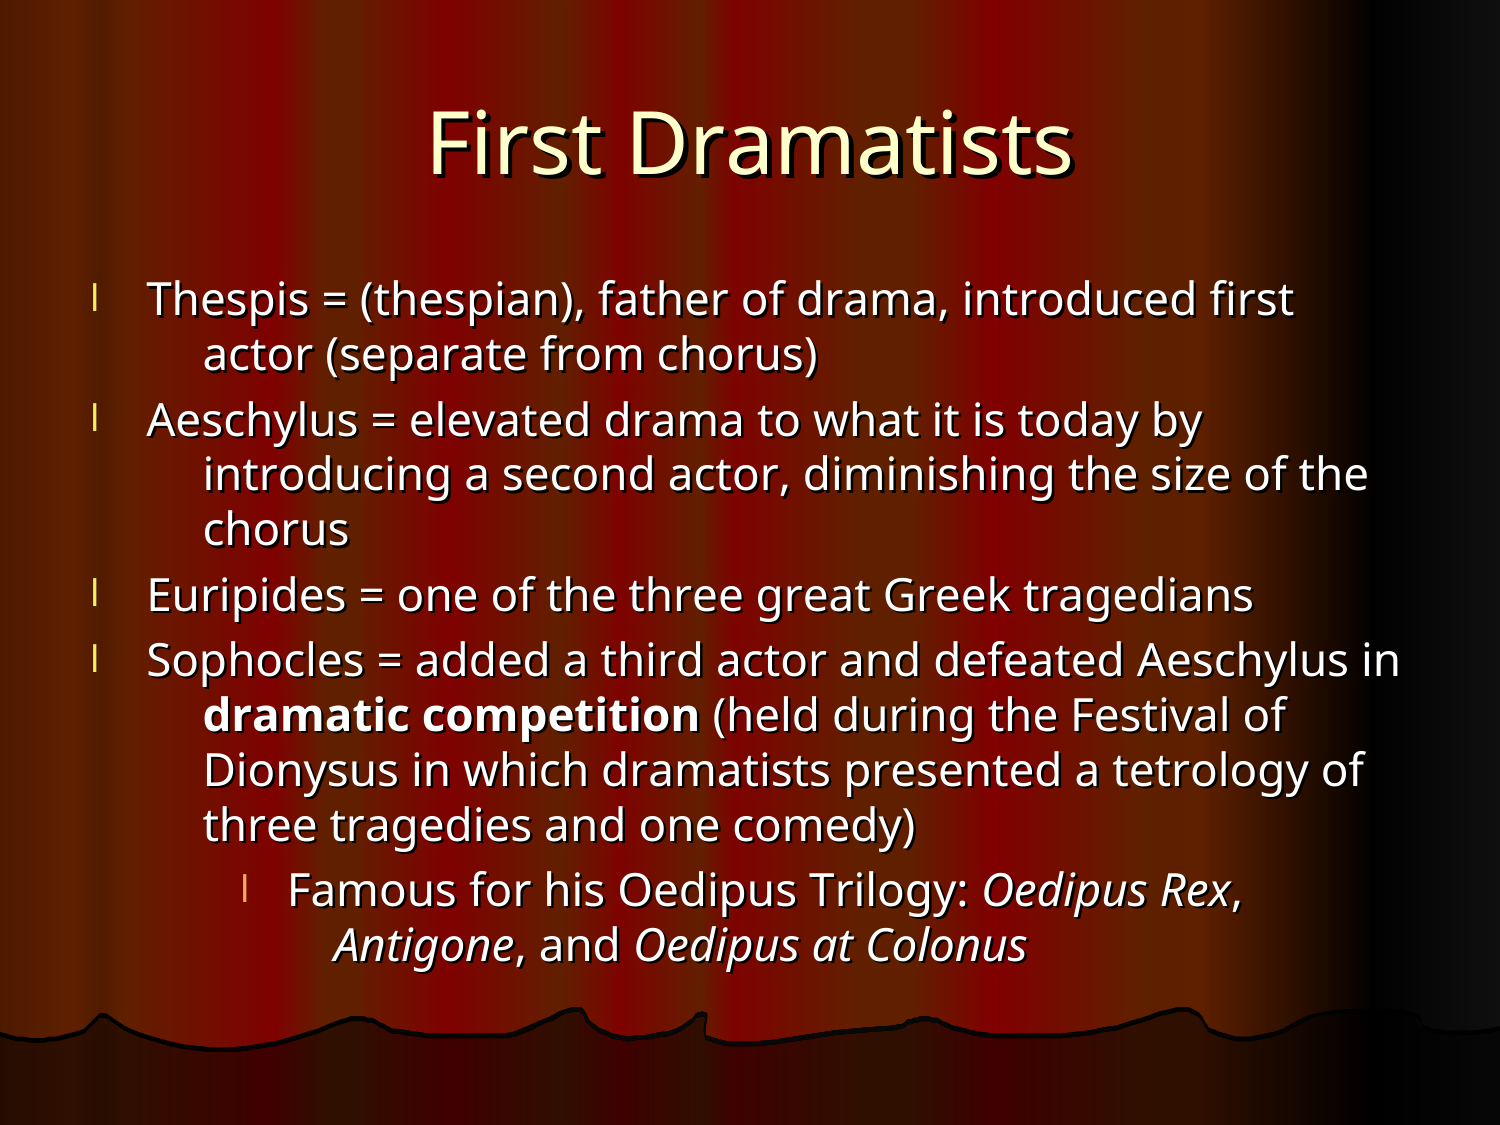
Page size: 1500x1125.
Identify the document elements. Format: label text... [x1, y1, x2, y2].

list Thespis = (thespian), father of drama, introduced first actor (separate from chorus) Aeschylus = elevated drama to what it is today by introducing a second actor, diminishing the size of the chorus Euripides = one of the three great Greek tragedians Sophocles = added a third actor and defeated Aeschylus in dramatic competition (held during the Festival of Dionysus in which dramatists presented a tetrology of three tragedies and one comedy) Famous for his Oedipus Trilogy: Oedipus Rex, Antigone, and Oedipus at Colonus [75, 262, 1426, 1006]
title First Dramatists [75, 45, 1426, 233]
